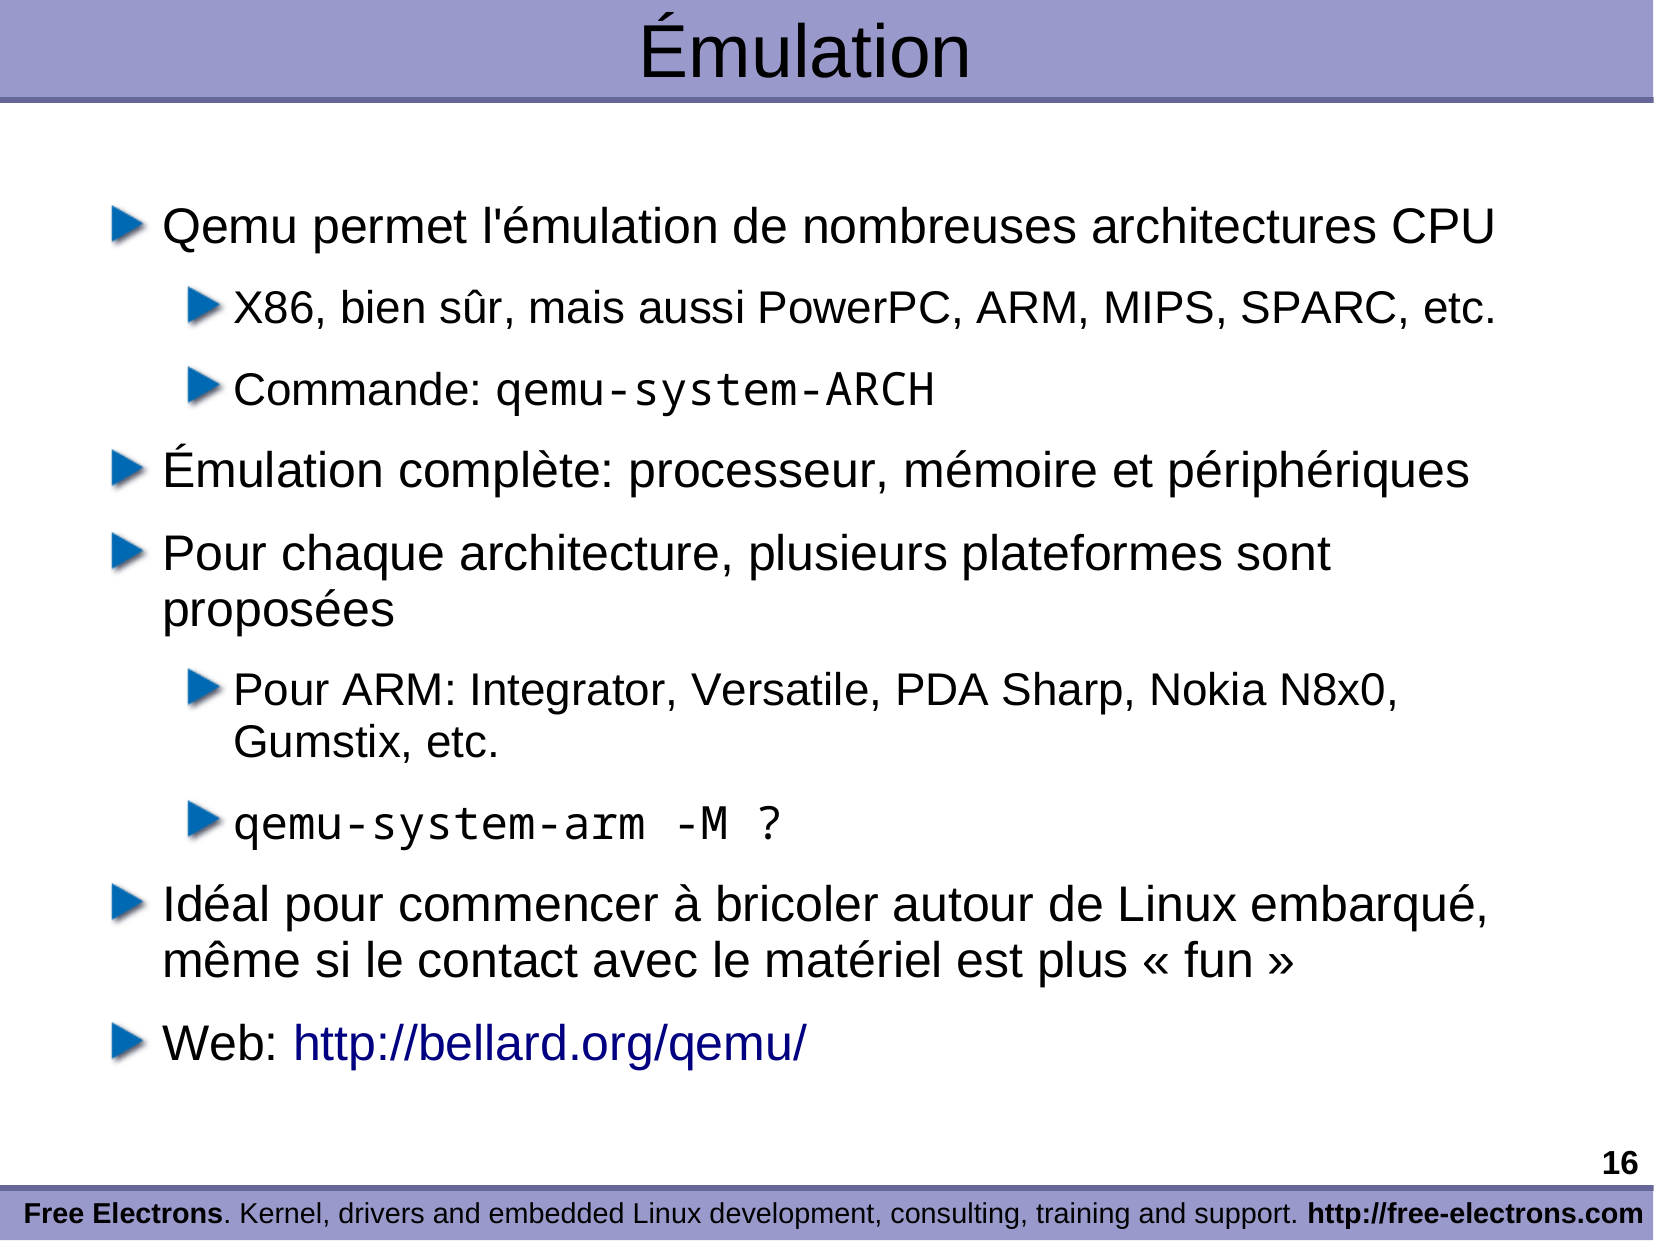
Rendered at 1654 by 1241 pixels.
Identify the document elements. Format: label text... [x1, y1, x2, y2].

title Émulation [60, 4, 1551, 98]
list Qemu permet l'émulation de nombreuses architectures CPU X86, bien sûr, mais aussi PowerPC, ARM, MIPS, SPARC, etc. Commande: qemu-system-ARCH Émulation complète: processeur, mémoire et périphériques Pour chaque architecture, plusieurs plateformes sont proposées Pour ARM: Integrator, Versatile, PDA Sharp, Nokia N8x0, Gumstix, etc. qemu-system-arm -M ? Idéal pour commencer à bricoler autour de Linux embarqué, même si le contact avec le matériel est plus « fun » Web: http://bellard.org/qemu/ [91, 198, 1550, 1118]
